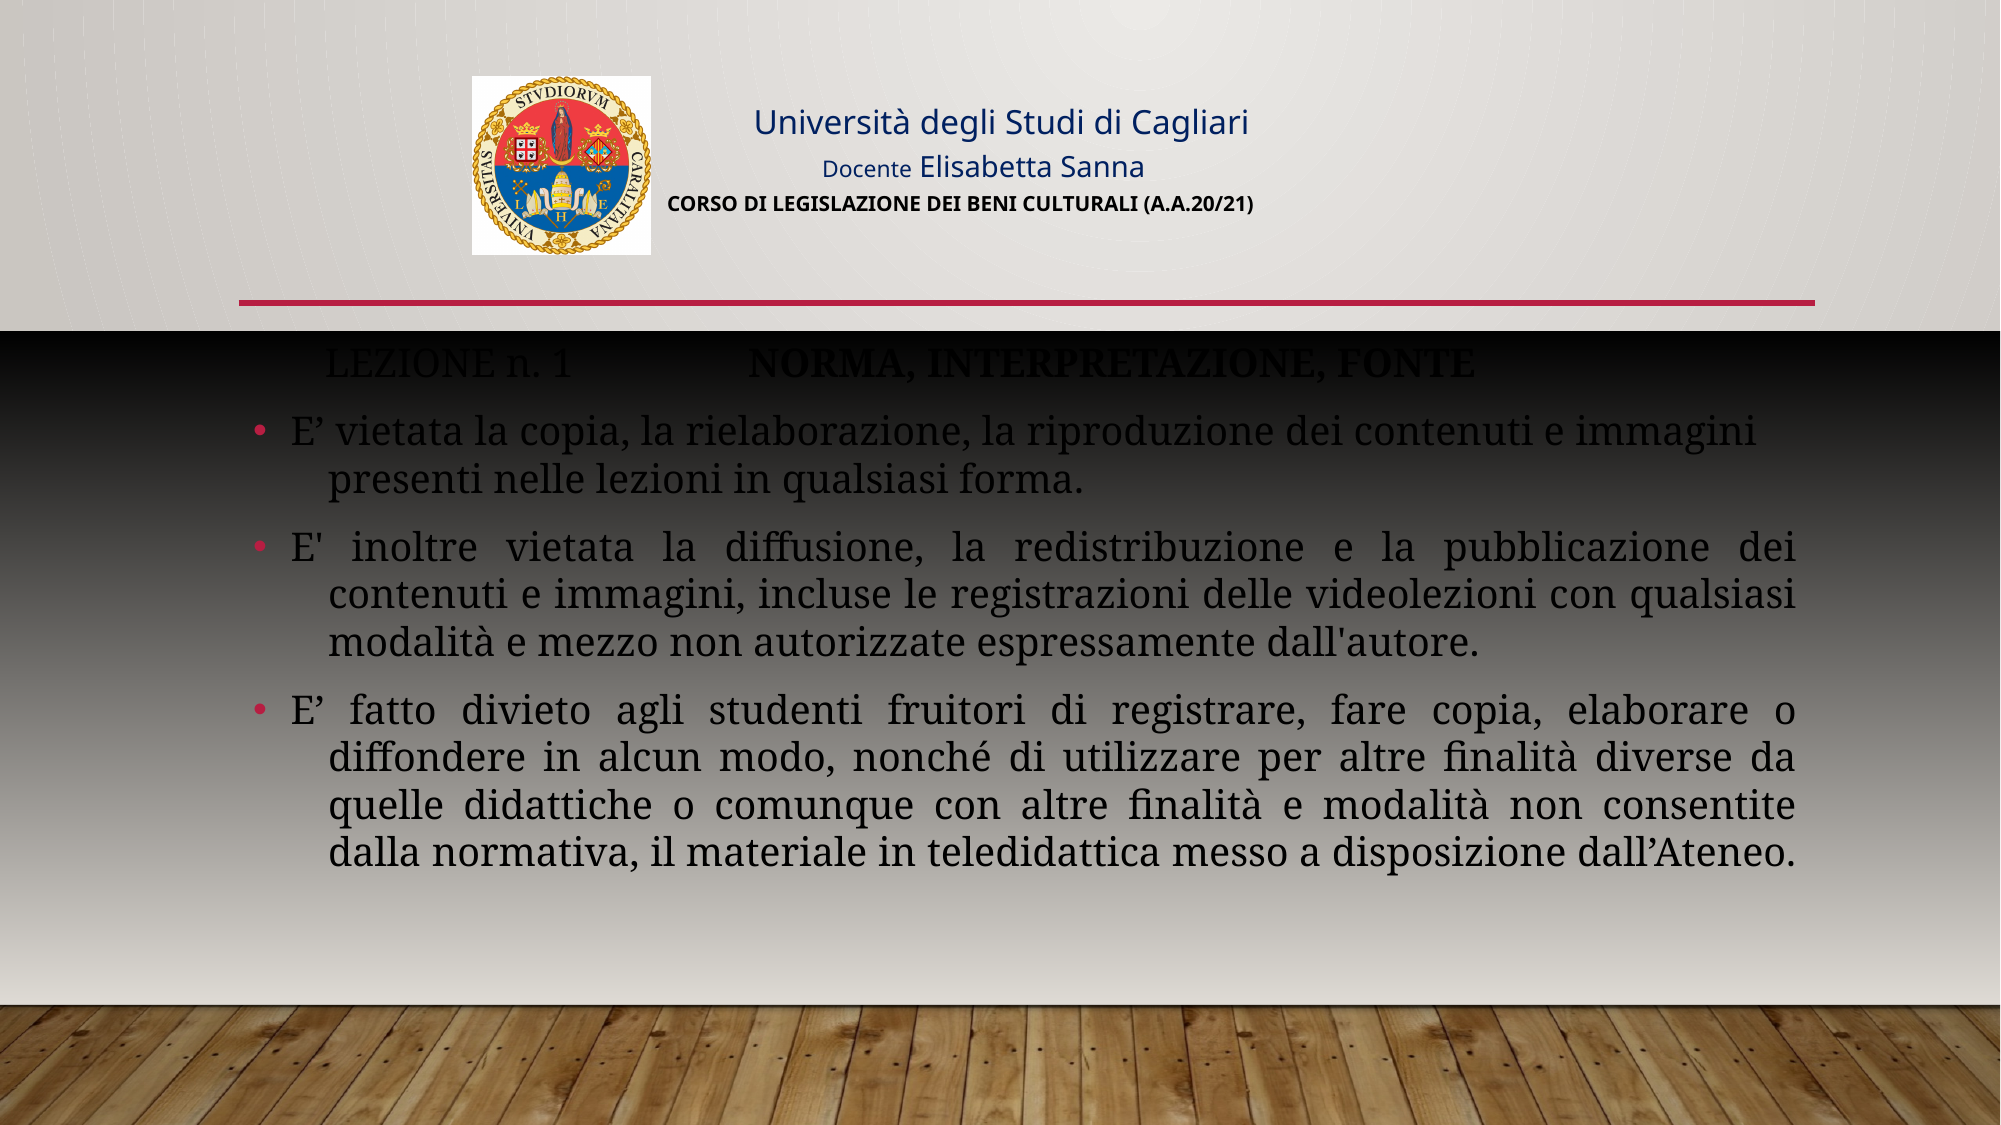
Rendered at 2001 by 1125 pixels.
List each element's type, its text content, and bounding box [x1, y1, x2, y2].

list LEZIONE n. 1 NORMA, INTERPRETAZIONE, FONTE E’ vietata la copia, la rielaborazione, la riproduzione dei contenuti e immagini presenti nelle lezioni in qualsiasi forma. E' inoltre vietata la diffusione, la redistribuzione e la pubblicazione dei contenuti e immagini, incluse le registrazioni delle videolezioni con qualsiasi modalità e mezzo non autorizzate espressamente dall'autore. E’ fatto divieto agli studenti fruitori di registrare, fare copia, elaborare o diffondere in alcun modo, nonché di utilizzare per altre finalità diverse da quelle didattiche o comunque con altre finalità e modalità non consentite dalla normativa, il materiale in teledidattica messo a disposizione dall’Ateneo. [238, 330, 1814, 897]
picture [472, 76, 651, 255]
title Università degli Studi di Cagliari Docente Elisabetta Sanna Corso di Legislazione dei Beni Culturali (a.a.20/21) [238, 26, 1814, 305]
